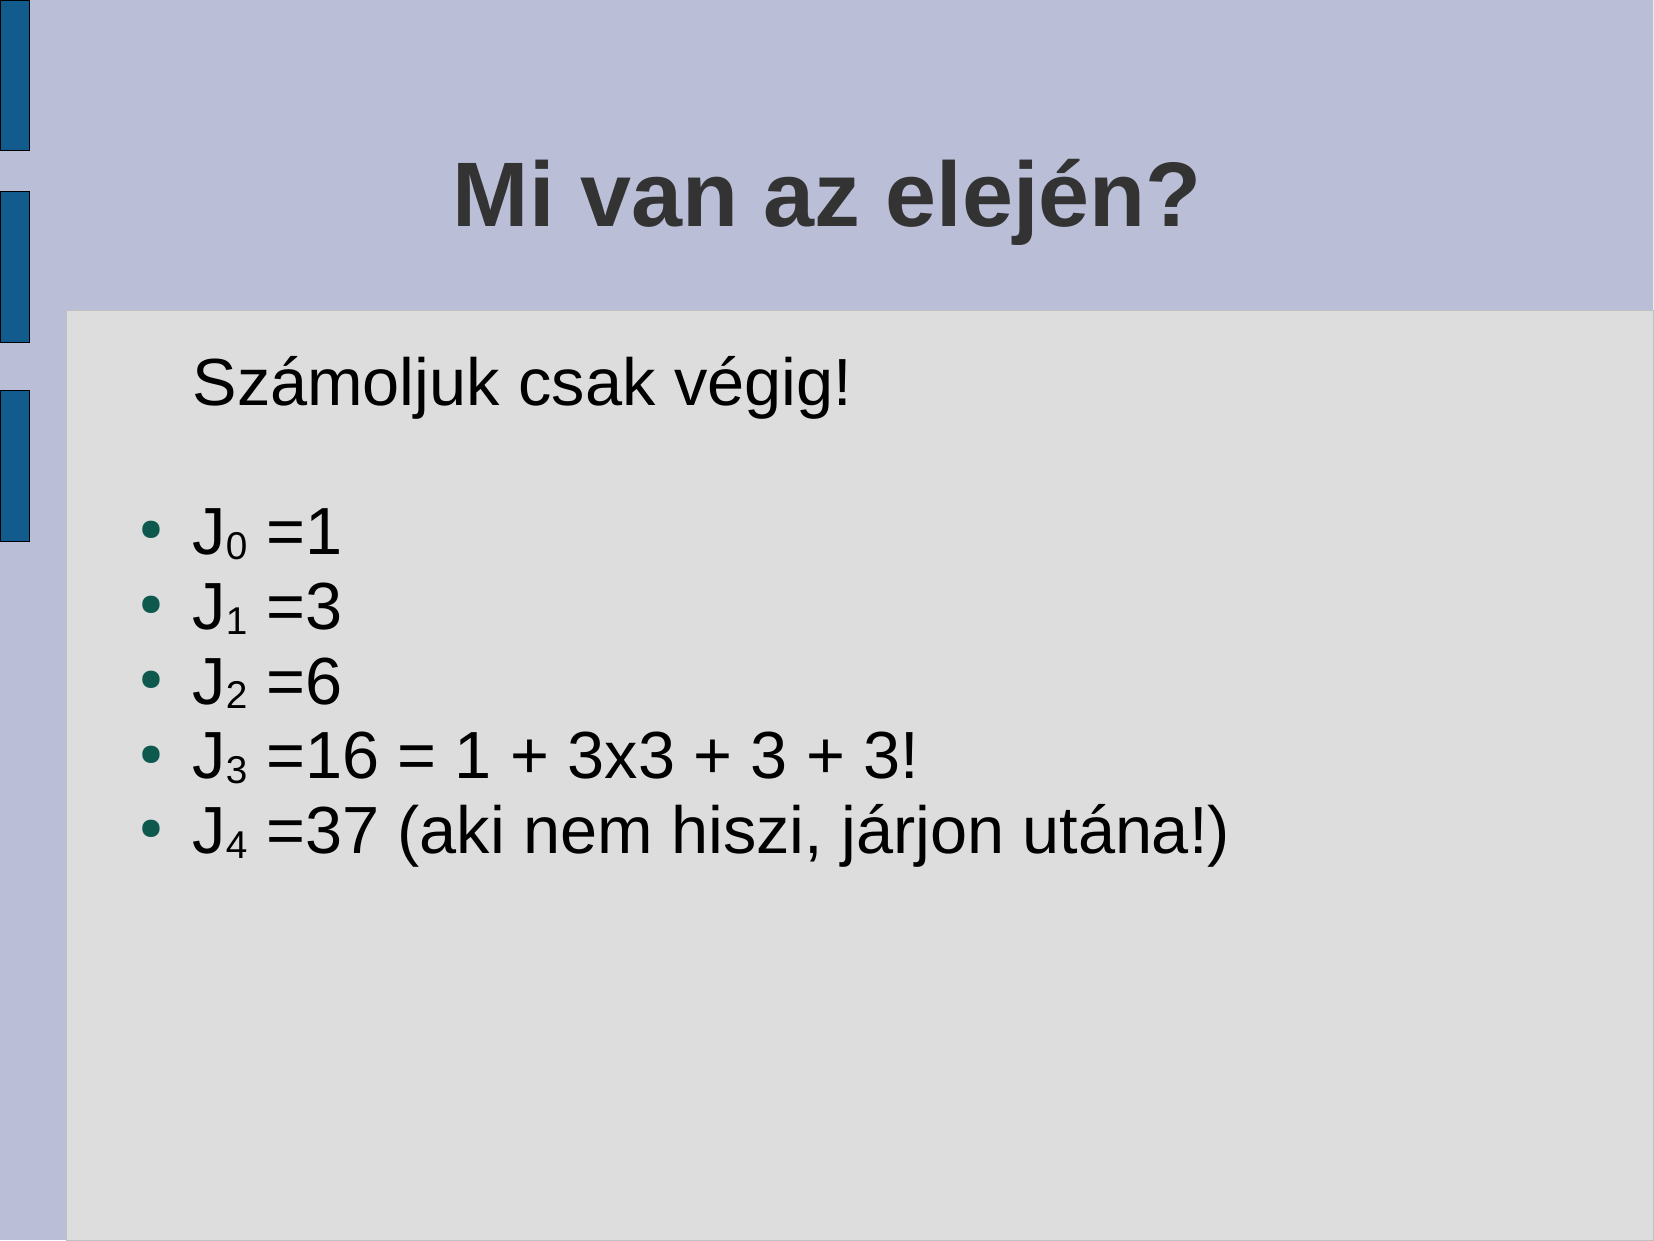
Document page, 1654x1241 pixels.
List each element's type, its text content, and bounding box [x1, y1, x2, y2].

list Számoljuk csak végig! J0=1 J1=3 J2=6 J3=16 = 1 + 3x3 + 3 + 3! J4=37 (aki nem hiszi, járjon utána!) [121, 344, 1534, 1149]
title Mi van az elején? [121, 98, 1534, 291]
